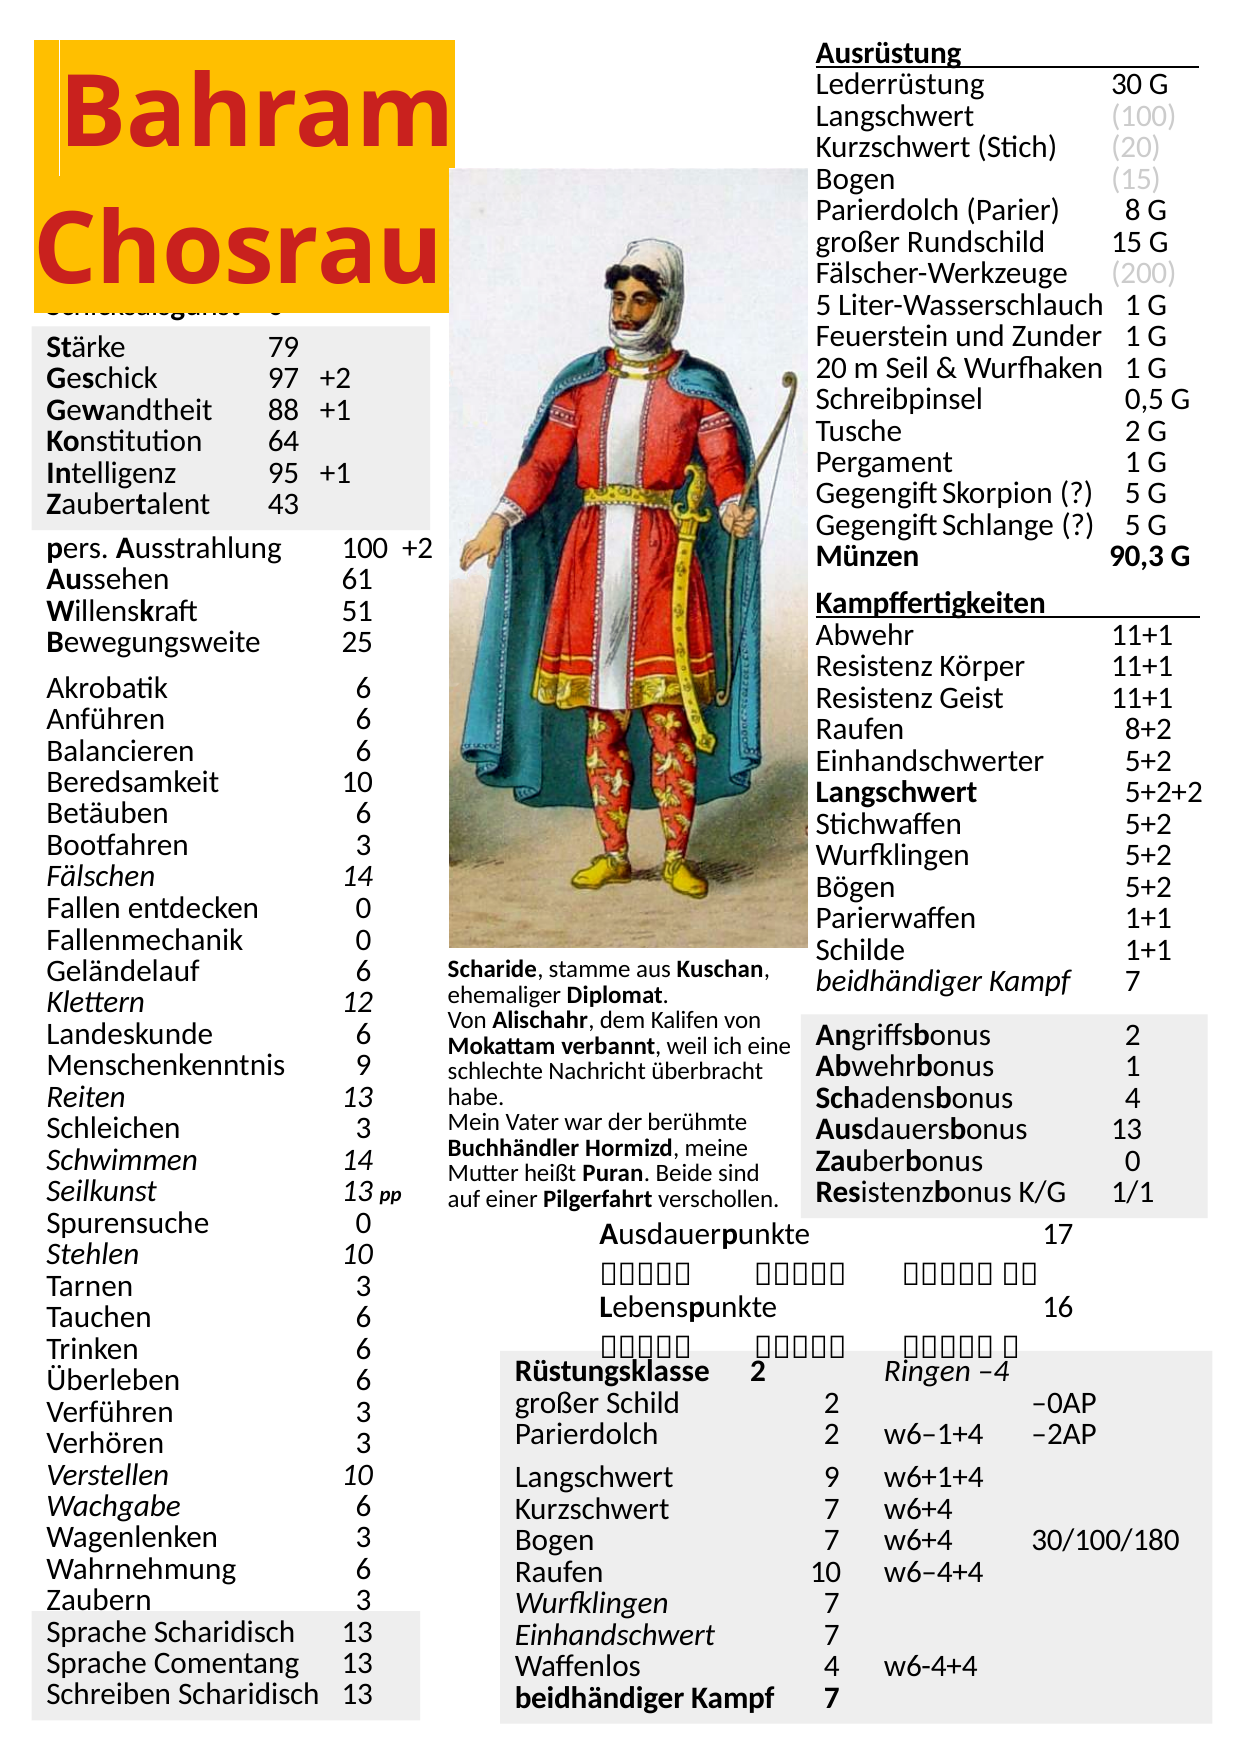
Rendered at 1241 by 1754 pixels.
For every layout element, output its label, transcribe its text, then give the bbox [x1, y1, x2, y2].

text_box Akrobatik 6 Anführen 6 Balancieren 6 Beredsamkeit 10 Betäuben 6 Bootfahren 3 Fälschen 14 Fallen entdecken 0 Fallenmechanik 0 Geländelauf 6 Klettern 12 Landeskunde 6 Menschenkenntnis 9 Reiten 13 Schleichen 3 Schwimmen 14 Seilkunst 13 pp Spurensuche 0 Stehlen 10 Tarnen 3 Tauchen 6 Trinken 6 Überleben 6 Verführen 3 Verhören 3 Verstellen 10 Wachgabe 6 Wagenlenken 3 Wahrnehmung 6 Zaubern 3 [31, 668, 433, 1651]
text_box Mittelschicht, 174 cm, 69 kg, 22 Jahre, Rechtshänder Ortskenntnis Kuschan/Städte Grad 1 Erfahrungspunkte 0 Schicksalsgunst 0 [31, 165, 449, 330]
text_box Stärke 79 Geschick 97 +2 Gewandtheit 88 +1 Konstitution 64 Intelligenz 95 +1 Zaubertalent 43 [31, 326, 431, 527]
picture [449, 168, 808, 948]
text_box Sprache Scharidisch 13 Sprache Comentang 13 Schreiben Scharidisch 13 [31, 1651, 421, 1720]
text_box Ausrüstung Lederrüstung 30 G Langschwert (100) Kurzschwert (Stich) (20) Bogen (15) Parierdolch (Parier) 8 G großer Rundschild 15 G Fälscher-Werkzeuge (200) 5 Liter-Wasserschlauch 1 G Feuerstein und Zunder 1 G 20 m Seil & Wurfhaken 1 G Schreibpinsel 0,5 G Tusche 2 G Pergament 1 G Gegengift Skorpion (?) 5 G Gegengift Schlange (?) 5 G Münzen 90,3 G [800, 32, 1221, 579]
text_box Kampffertigkeiten Abwehr 11+1 Resistenz Körper 11+1 Resistenz Geist 11+1 Raufen 8+2 Einhandschwerter 5+2 Langschwert 5+2+2 Stichwaffen 5+2 Wurfklingen 5+2 Bögen 5+2 Parierwaffen 1+1 Schilde 1+1 beidhändiger Kampf 7 [800, 582, 1220, 1004]
text_box pers. Ausstrahlung 100 +2 Aussehen 61 Willenskraft 51 Bewegungsweite 25 [31, 527, 449, 668]
text_box Rüstungsklasse 2 Ringen –4 großer Schild 2 –0AP Parierdolch 2 w6–1+4 –2AP Langschwert 9 w6+1+4 Kurzschwert 7 w6+4 Bogen 7 w6+4 30/100/180 Raufen 10 w6–4+4 Wurfklingen 7 Einhandschwert 7 Waffenlos 4 w6-4+4 beidhändiger Kampf 7 [500, 1350, 1213, 1722]
text_box Scharide, stamme aus Kuschan, ehemaliger Diplomat. Von Alischahr, dem Kalifen von Mokattam verbannt, weil ich eine schlechte Nachricht überbracht habe. Mein Vater war der berühmte Buchhändler Hormizd, meine Mutter heißt Puran. Beide sind auf einer Pilgerfahrt verschollen. [432, 951, 809, 1217]
text_box Bahram Chosrau [18, 32, 824, 165]
text_box Angriffsbonus 2 Abwehrbonus 1 Schadensbonus 4 Ausdauersbonus 13 Zauberbonus 0 Resistenzbonus K/G 1/1 [809, 1014, 1208, 1213]
text_box Ausdauerpunkte 17     Lebenspunkte 16     [584, 1213, 1211, 1359]
